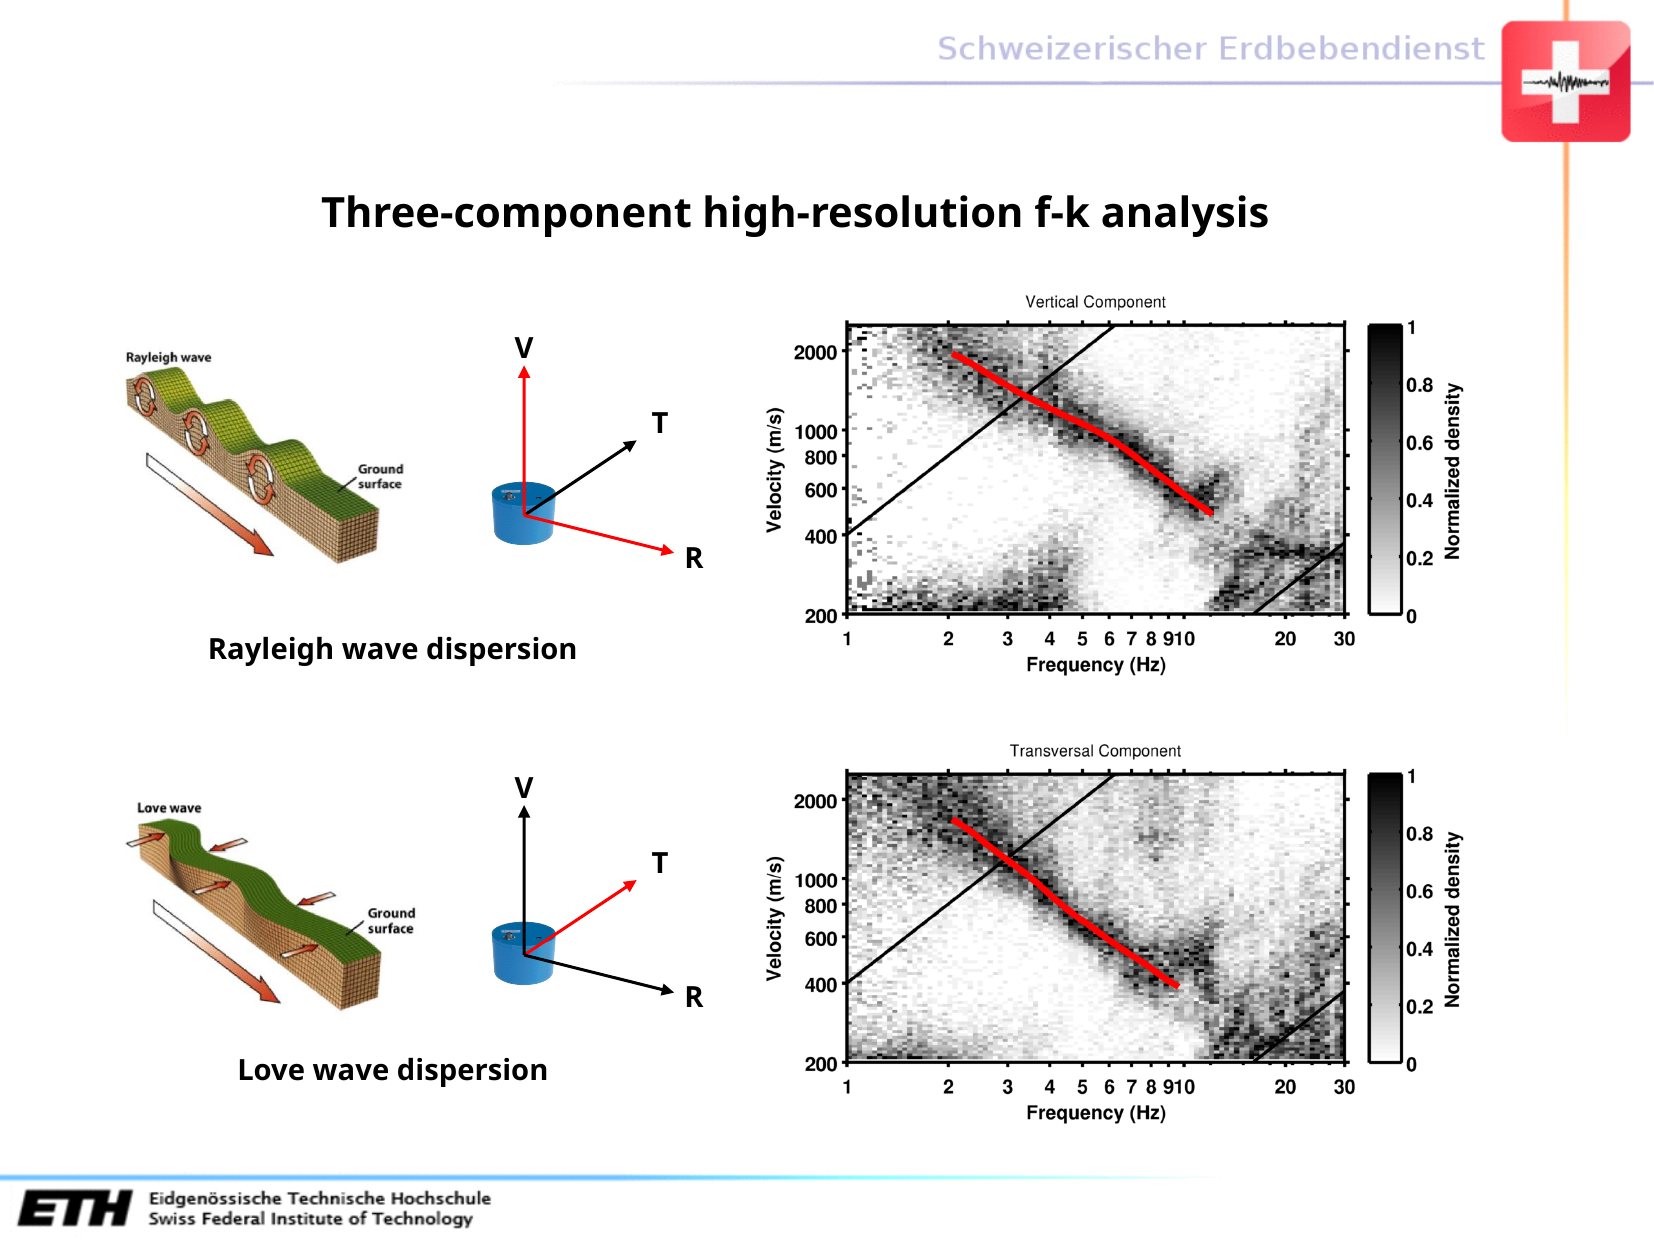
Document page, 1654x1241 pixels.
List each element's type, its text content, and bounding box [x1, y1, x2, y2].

text_box V [486, 321, 562, 375]
text_box R [656, 971, 732, 1025]
text_box R [656, 531, 732, 585]
picture [0, 0, 1654, 1241]
text_box Love wave dispersion [186, 1043, 600, 1097]
text_box T [622, 396, 698, 450]
text_box T [622, 836, 698, 890]
text_box V [486, 761, 562, 815]
text_box Three-component high-resolution f-k analysis [306, 178, 1244, 254]
text_box Rayleigh wave dispersion [186, 623, 600, 676]
